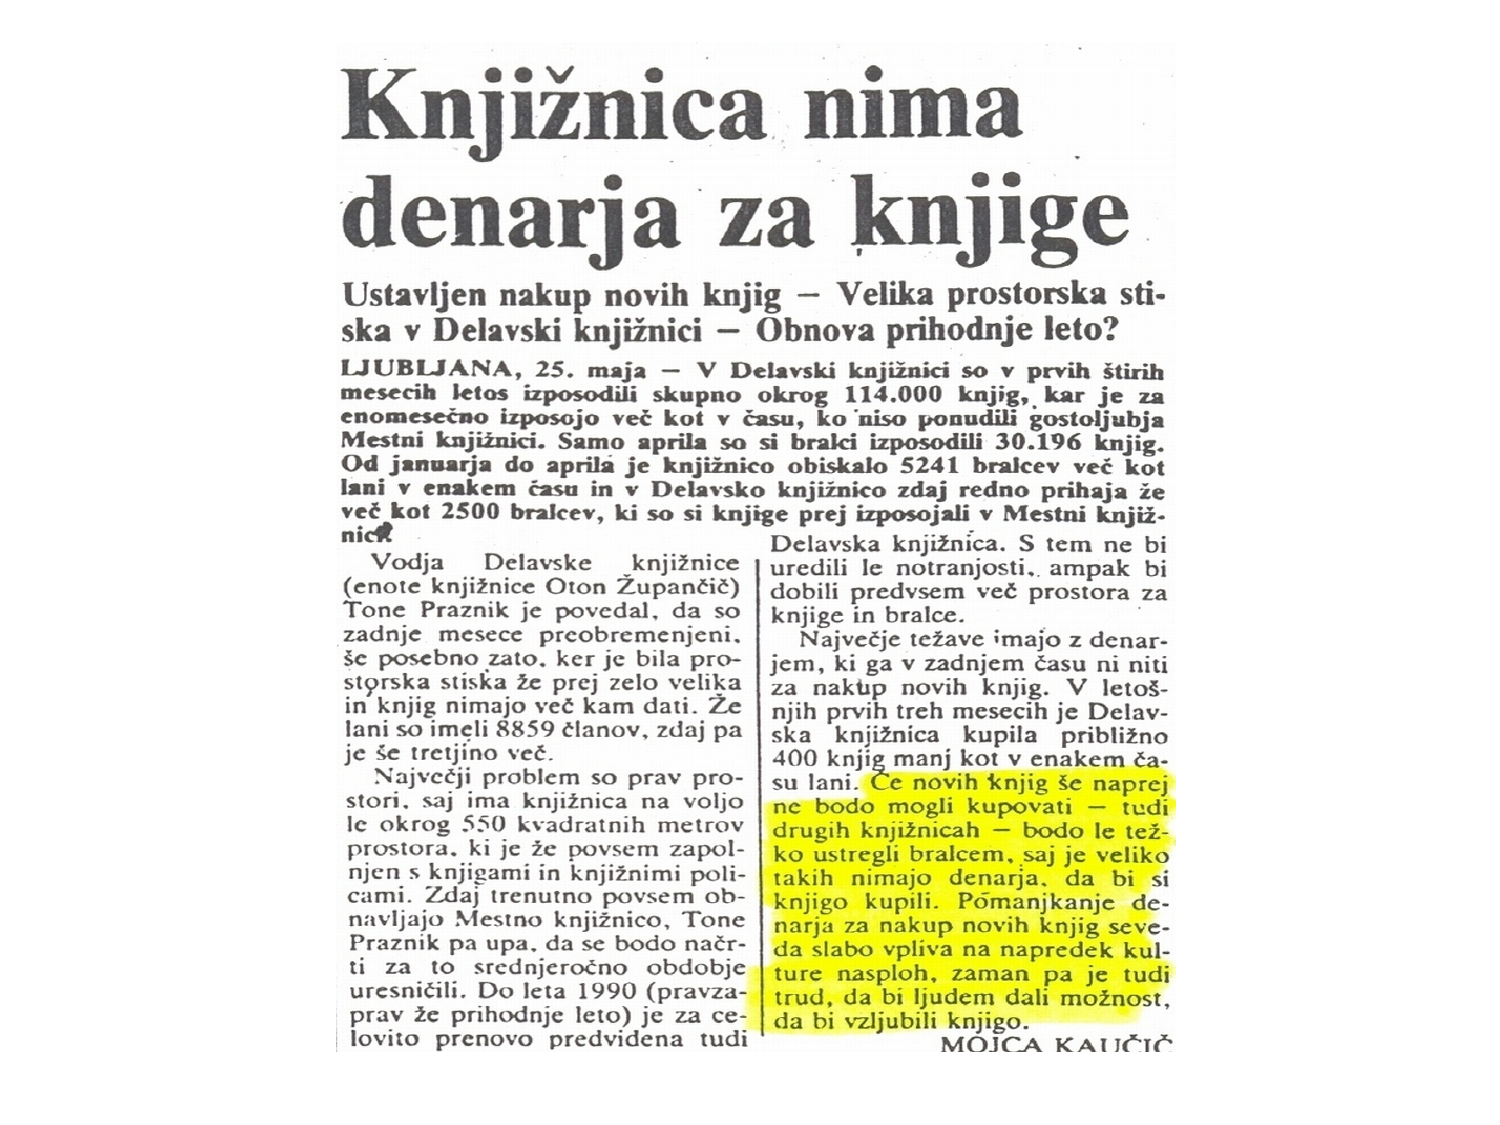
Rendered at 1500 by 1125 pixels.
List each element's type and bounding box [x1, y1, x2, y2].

picture [336, 42, 1176, 1052]
